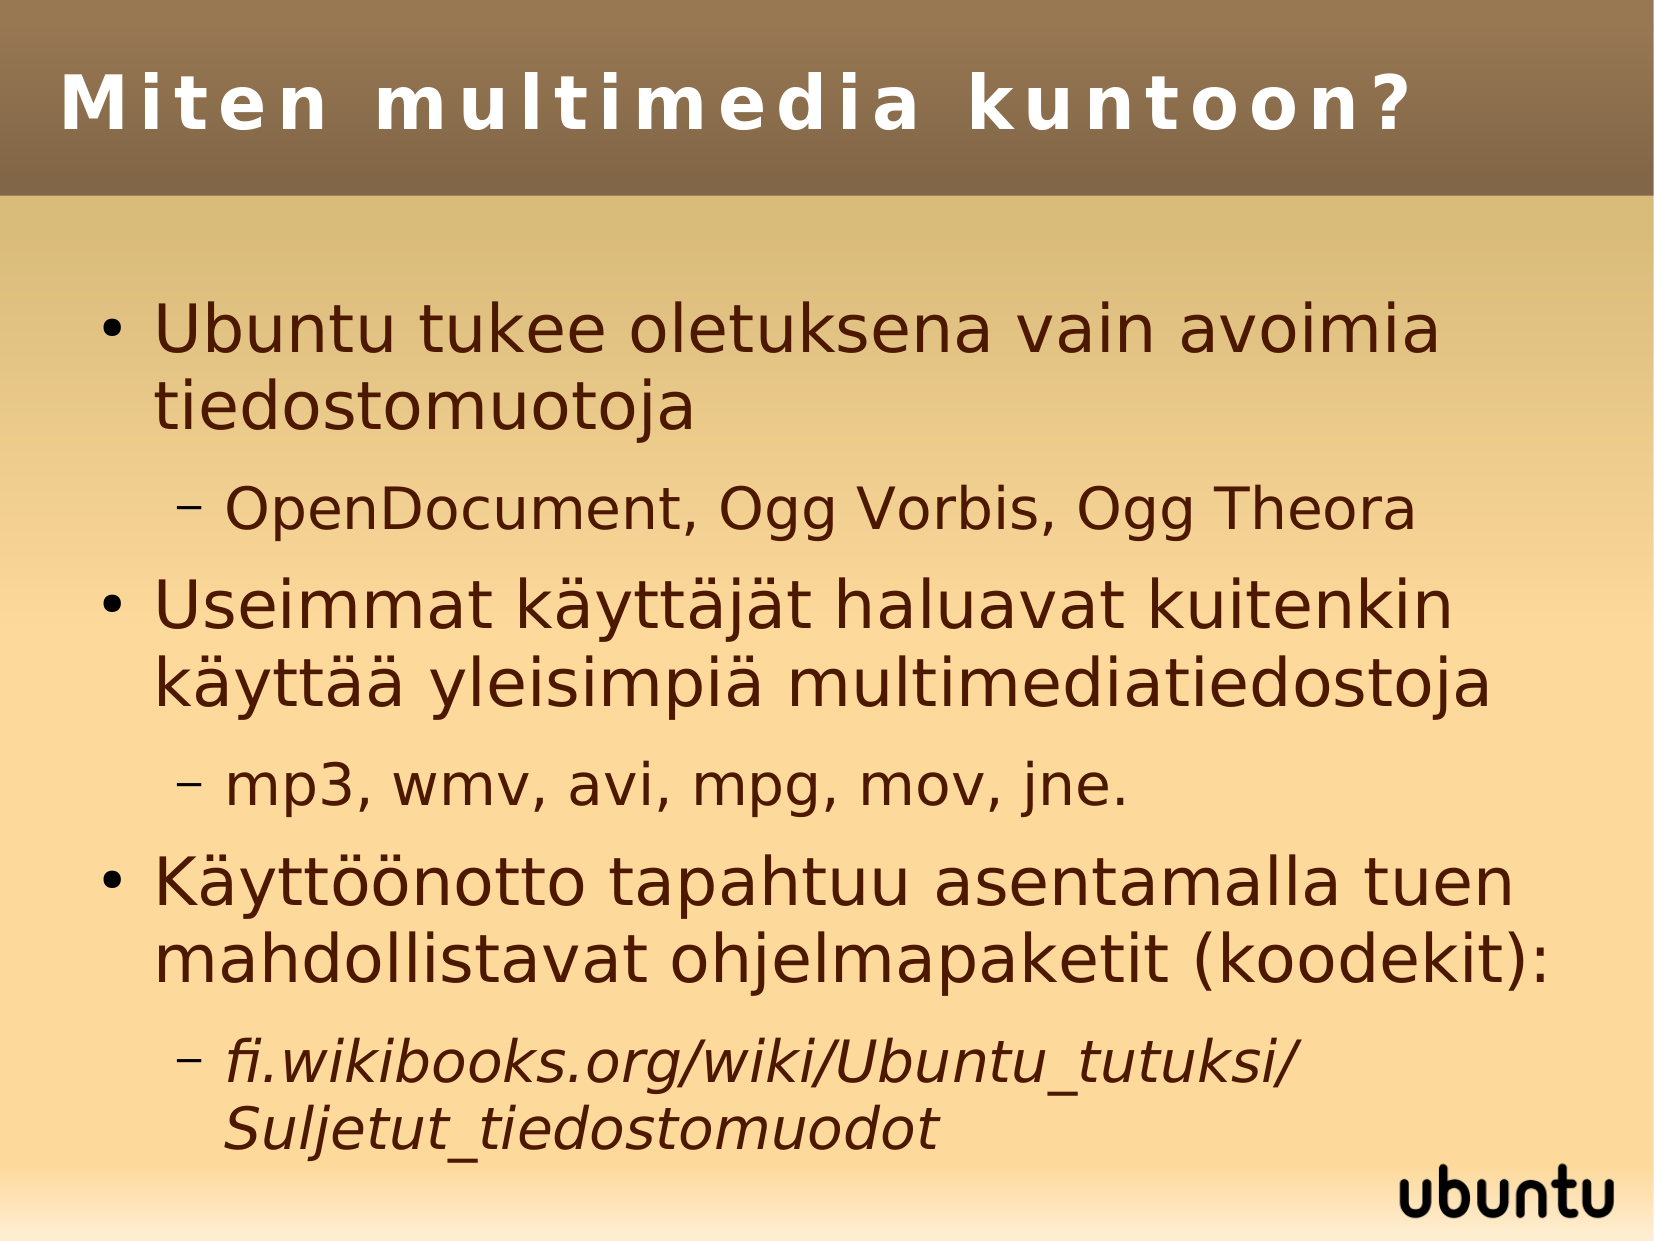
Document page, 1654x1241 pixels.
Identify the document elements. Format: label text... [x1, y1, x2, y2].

list Ubuntu tukee oletuksena vain avoimia tiedostomuotoja OpenDocument, Ogg Vorbis, Ogg Theora Useimmat käyttäjät haluavat kuitenkin käyttää yleisimpiä multimediatiedostoja mp3, wmv, avi, mpg, mov, jne. Käyttöönotto tapahtuu asentamalla tuen mahdollistavat ohjelmapaketit (koodekit): fi.wikibooks.org/wiki/Ubuntu_tutuksi/ Suljetut_tiedostomuodot [82, 290, 1571, 1164]
picture [0, 0, 1654, 1241]
title Miten multimedia kuntoon? [59, 29, 1595, 178]
